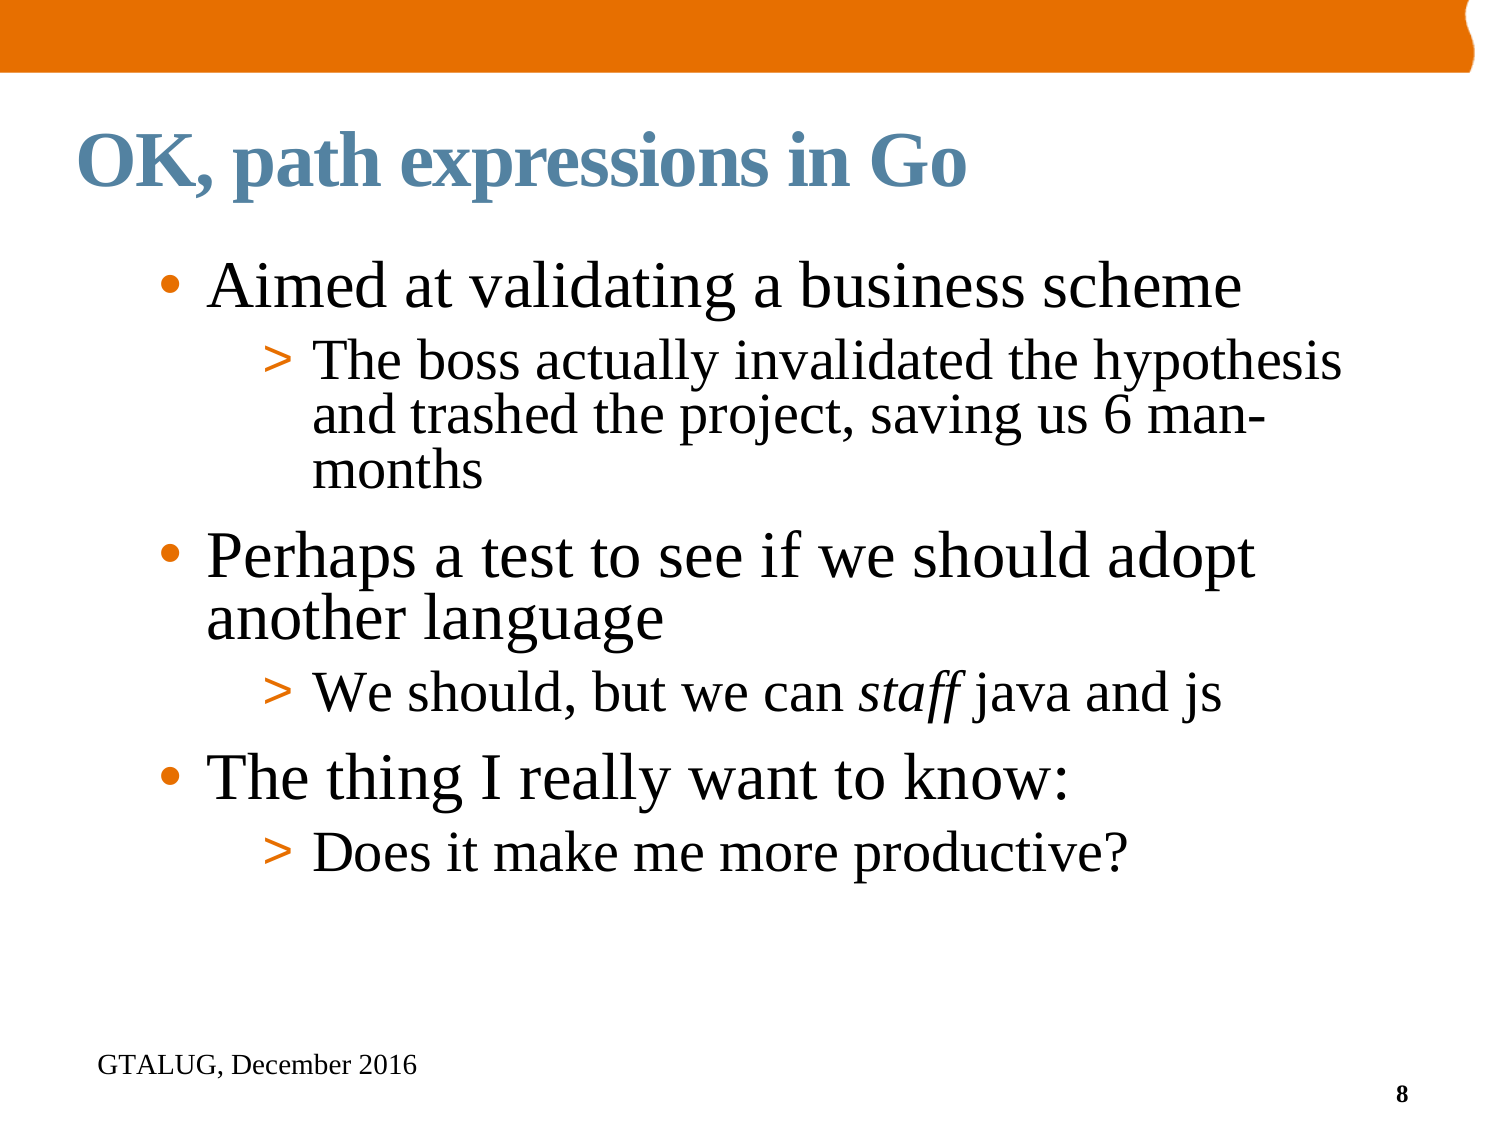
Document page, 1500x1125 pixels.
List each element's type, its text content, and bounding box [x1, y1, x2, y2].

list Aimed at validating a business scheme The boss actually invalidated the hypothesis and trashed the project, saving us 6 man-months Perhaps a test to see if we should adopt another language We should, but we can staff java and js The thing I really want to know: Does it make me more productive? [64, 257, 1402, 1017]
title OK, path expressions in Go [75, 122, 1438, 228]
picture [0, 0, 1500, 75]
